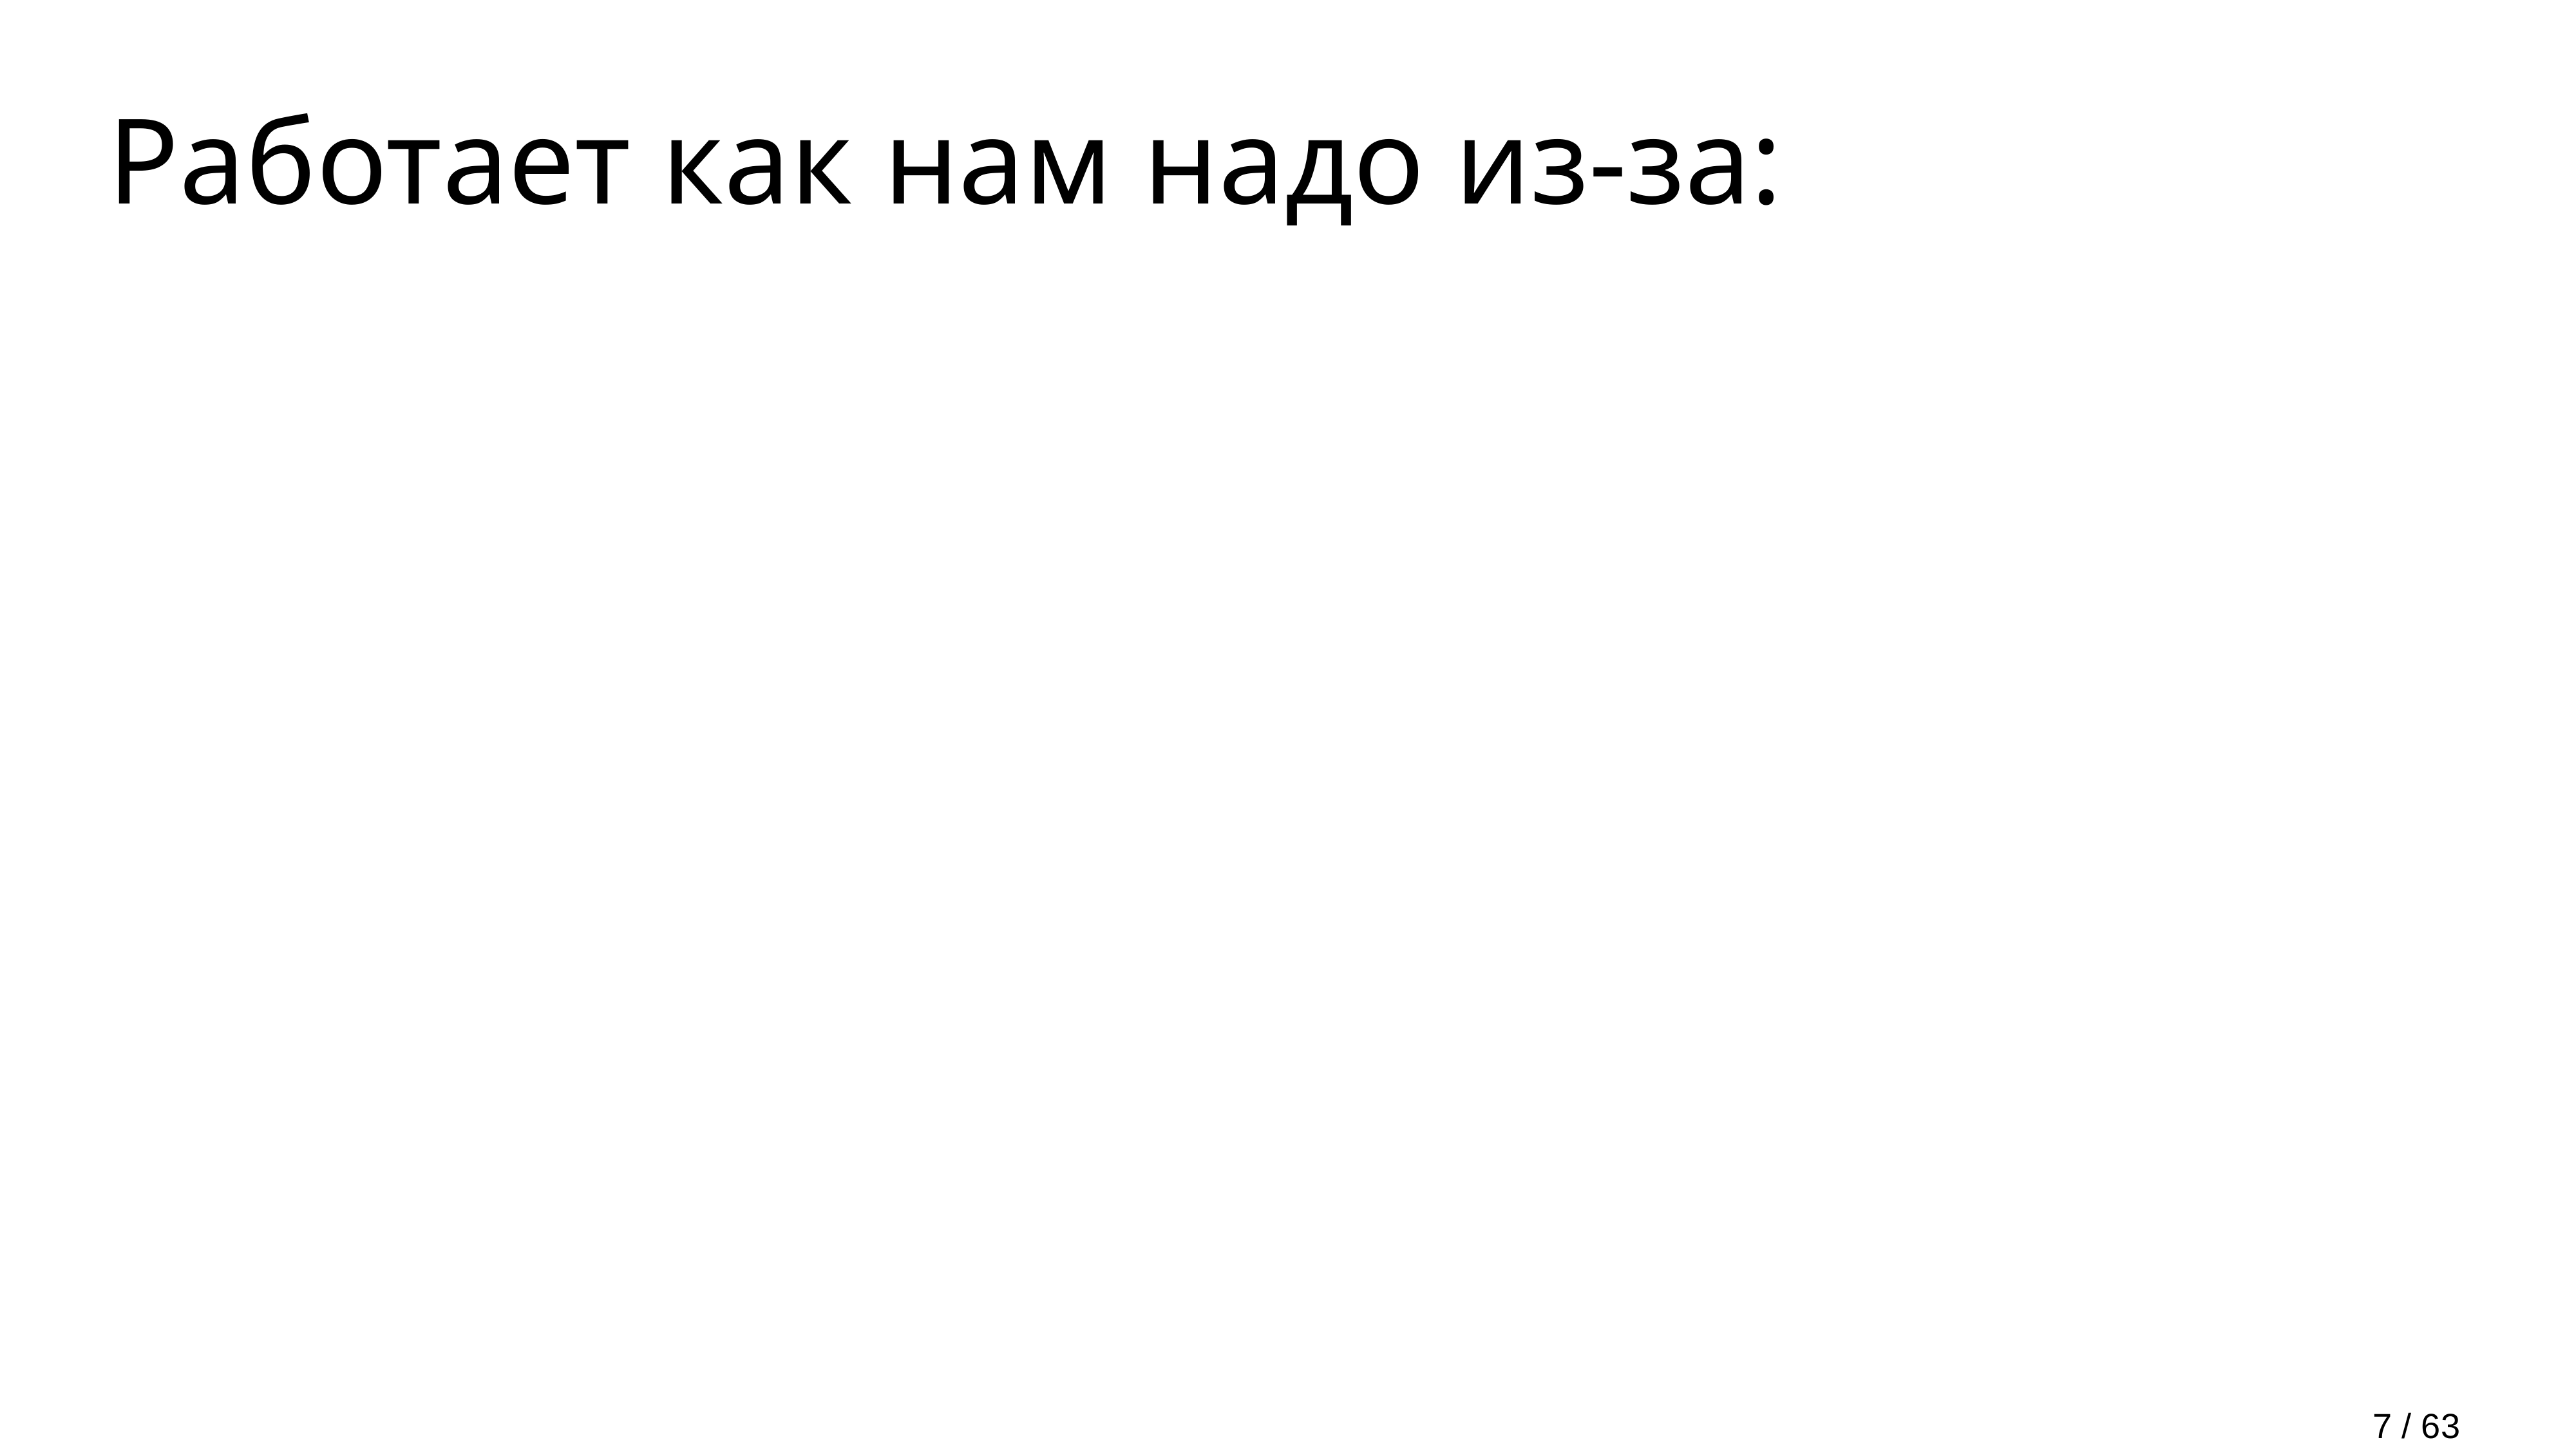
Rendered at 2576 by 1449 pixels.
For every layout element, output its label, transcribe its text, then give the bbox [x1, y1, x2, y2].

title Работает как нам надо из-за: [108, 80, 2468, 242]
text_box <number> / 63 [2363, 1402, 2576, 1449]
